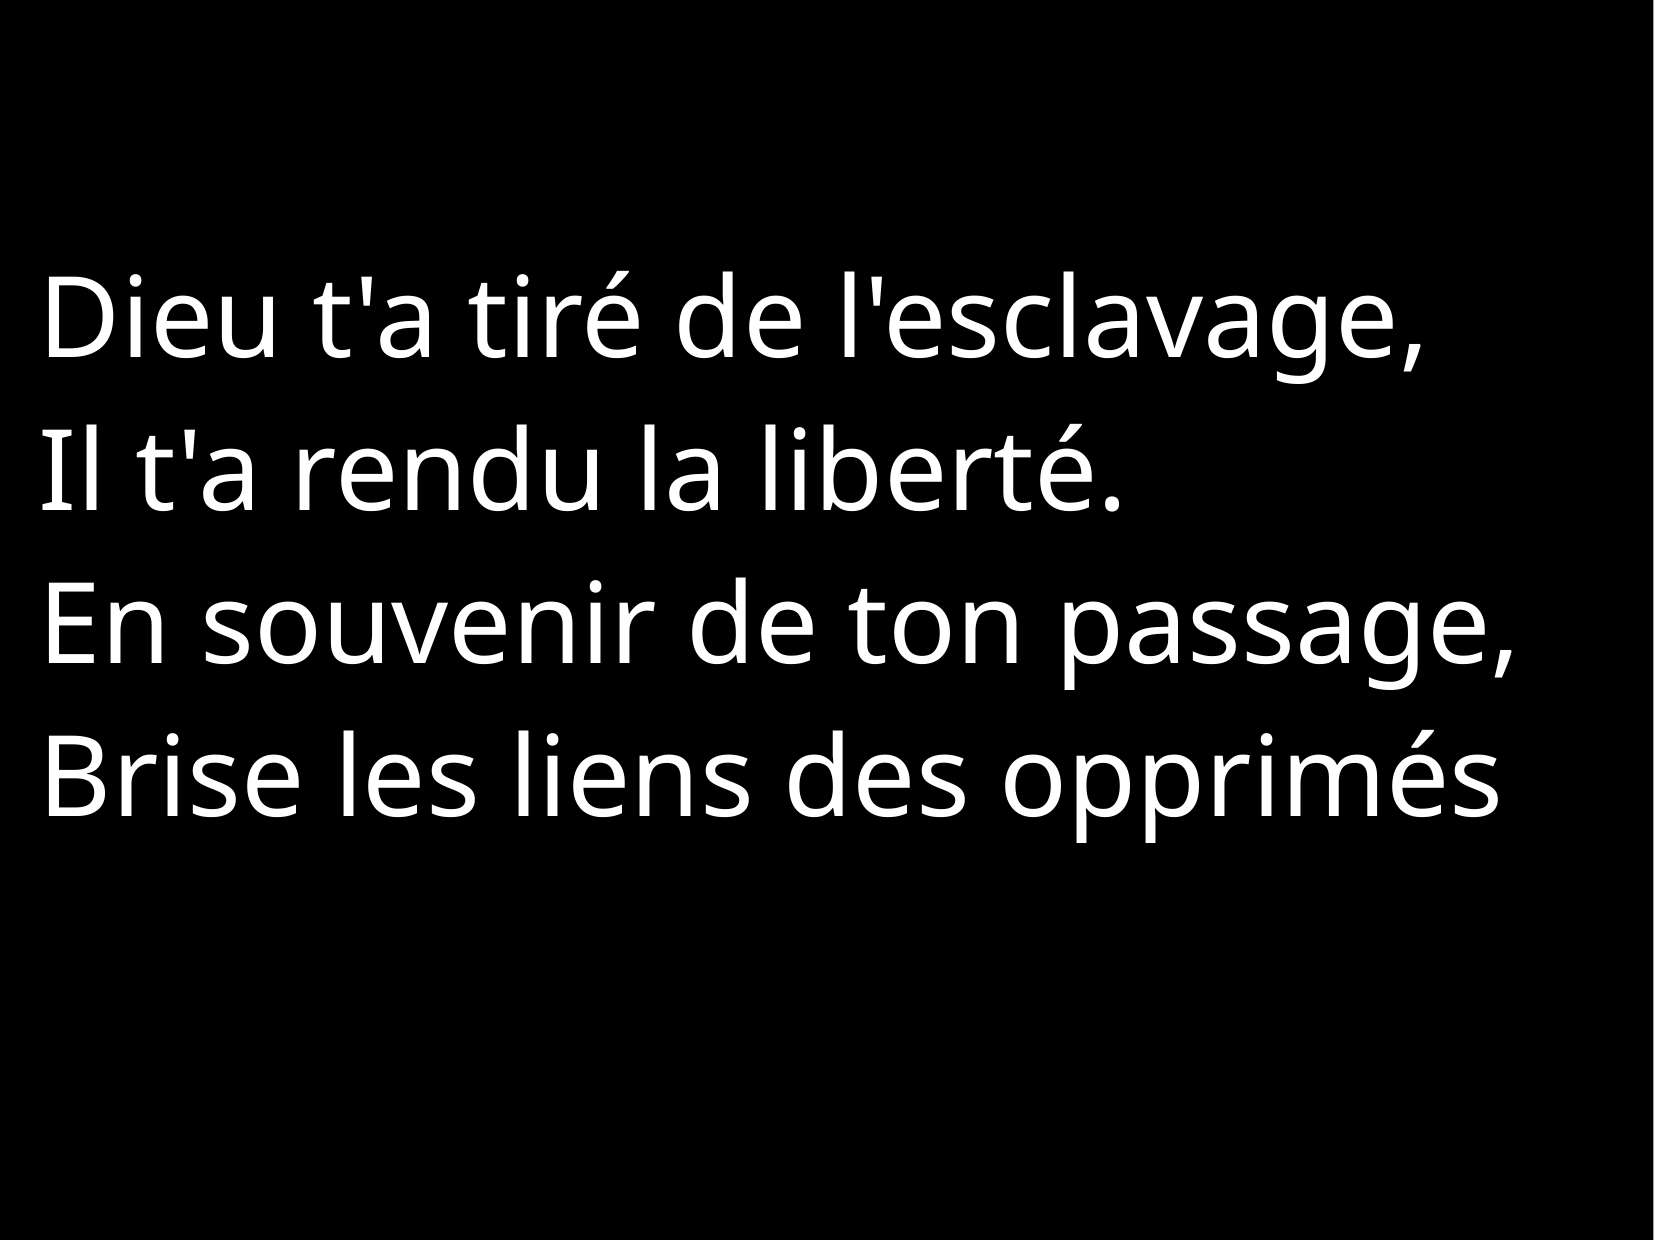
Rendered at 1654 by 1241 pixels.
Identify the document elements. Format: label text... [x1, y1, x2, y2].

subtitle Dieu t'a tiré de l'esclavage, Il t'a rendu la liberté. En souvenir de ton passage, Brise les liens des opprimés [39, 15, 1641, 1226]
